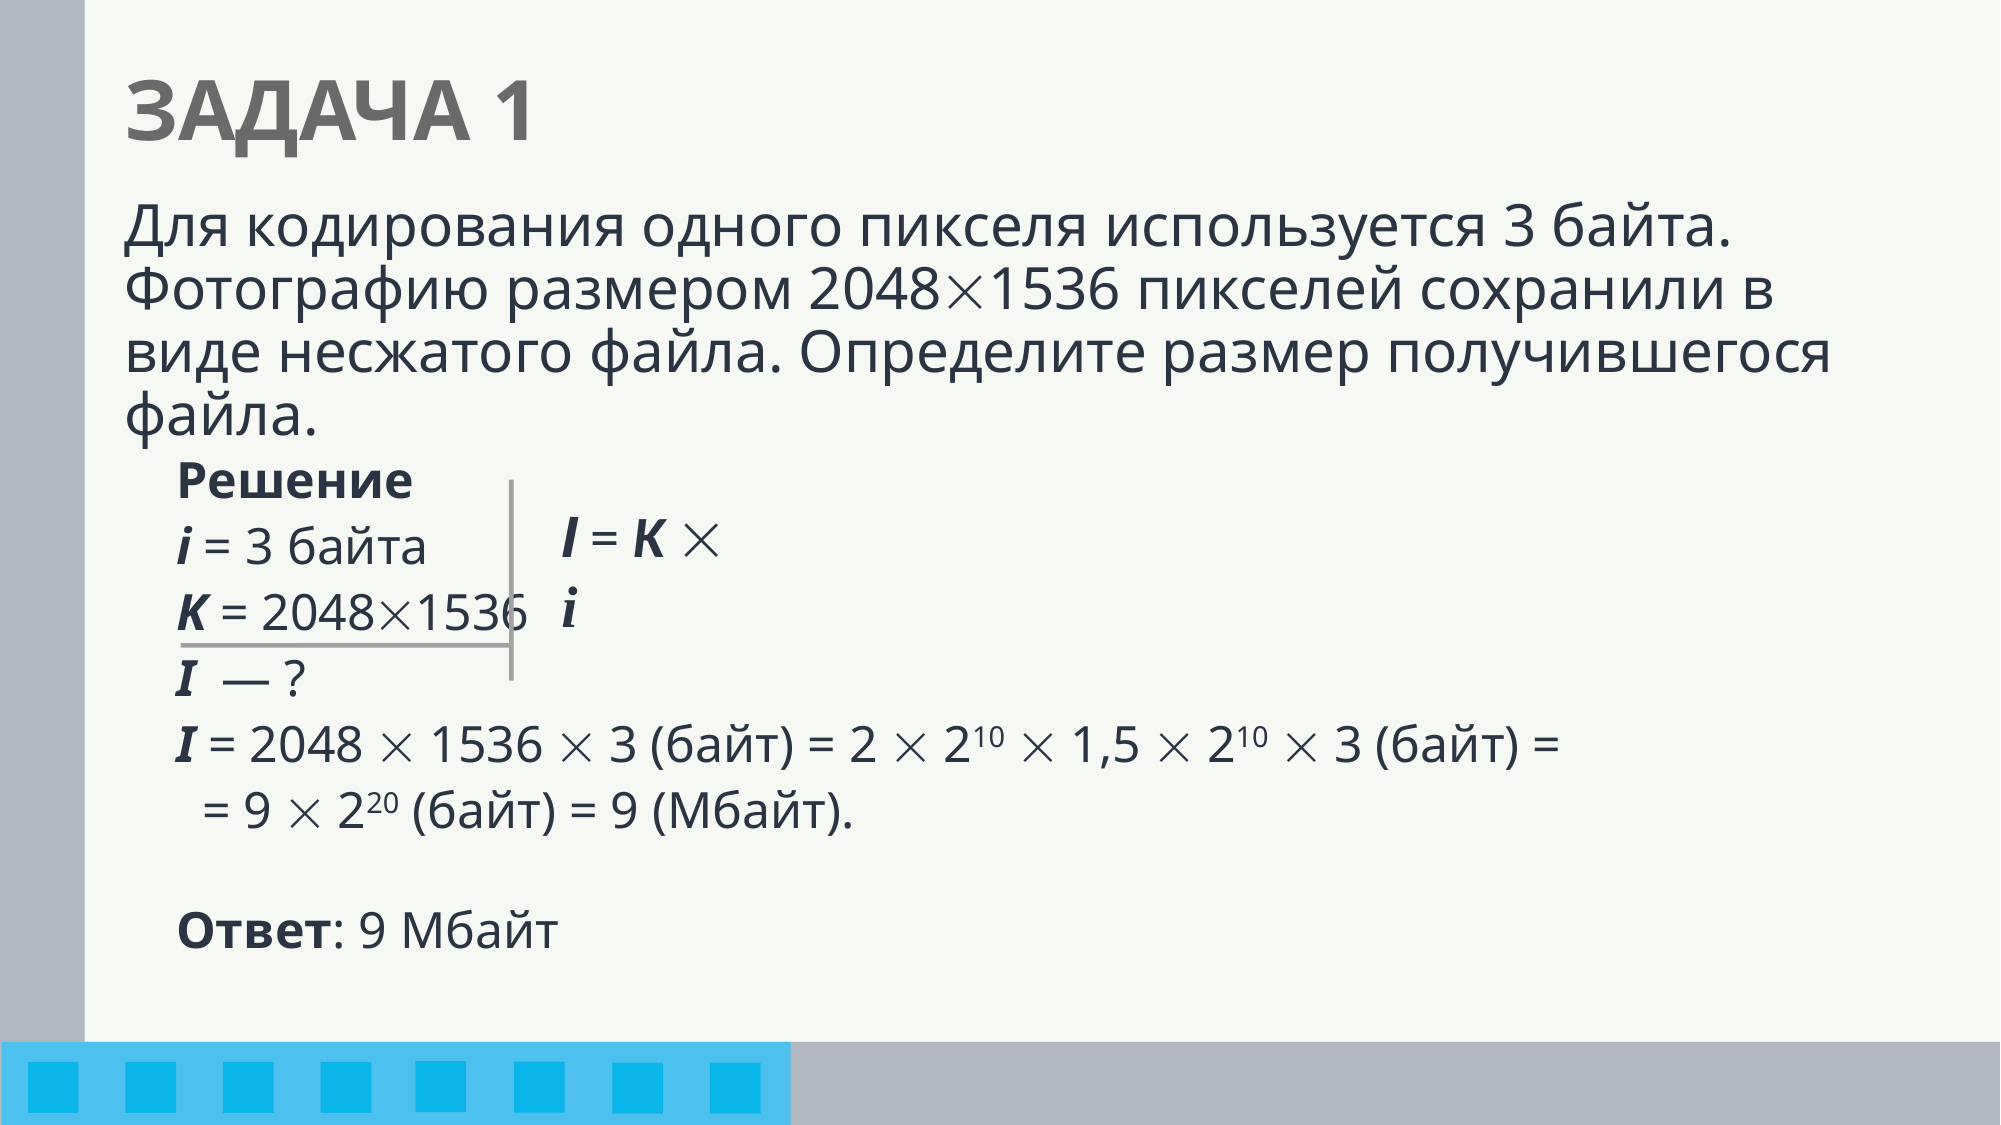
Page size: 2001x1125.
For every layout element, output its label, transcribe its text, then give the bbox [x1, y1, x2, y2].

title ЗАДАЧА 1 [109, 4, 1891, 188]
list Для кодирования одного пикселя используется 3 байта. Фотографию размером 20481536 пикселей сохранили в виде несжатого файла. Определите размер получившегося файла. [109, 188, 1891, 462]
text_box Решение i = 3 байта K = 20481536 I — ? I = 2048  1536  3 (байт) = 2  210  1,5  210  3 (байт) = = 9  220 (байт) = 9 (Мбайт). Ответ: 9 Мбайт [161, 462, 1781, 966]
text_box I = K  i [546, 491, 760, 647]
